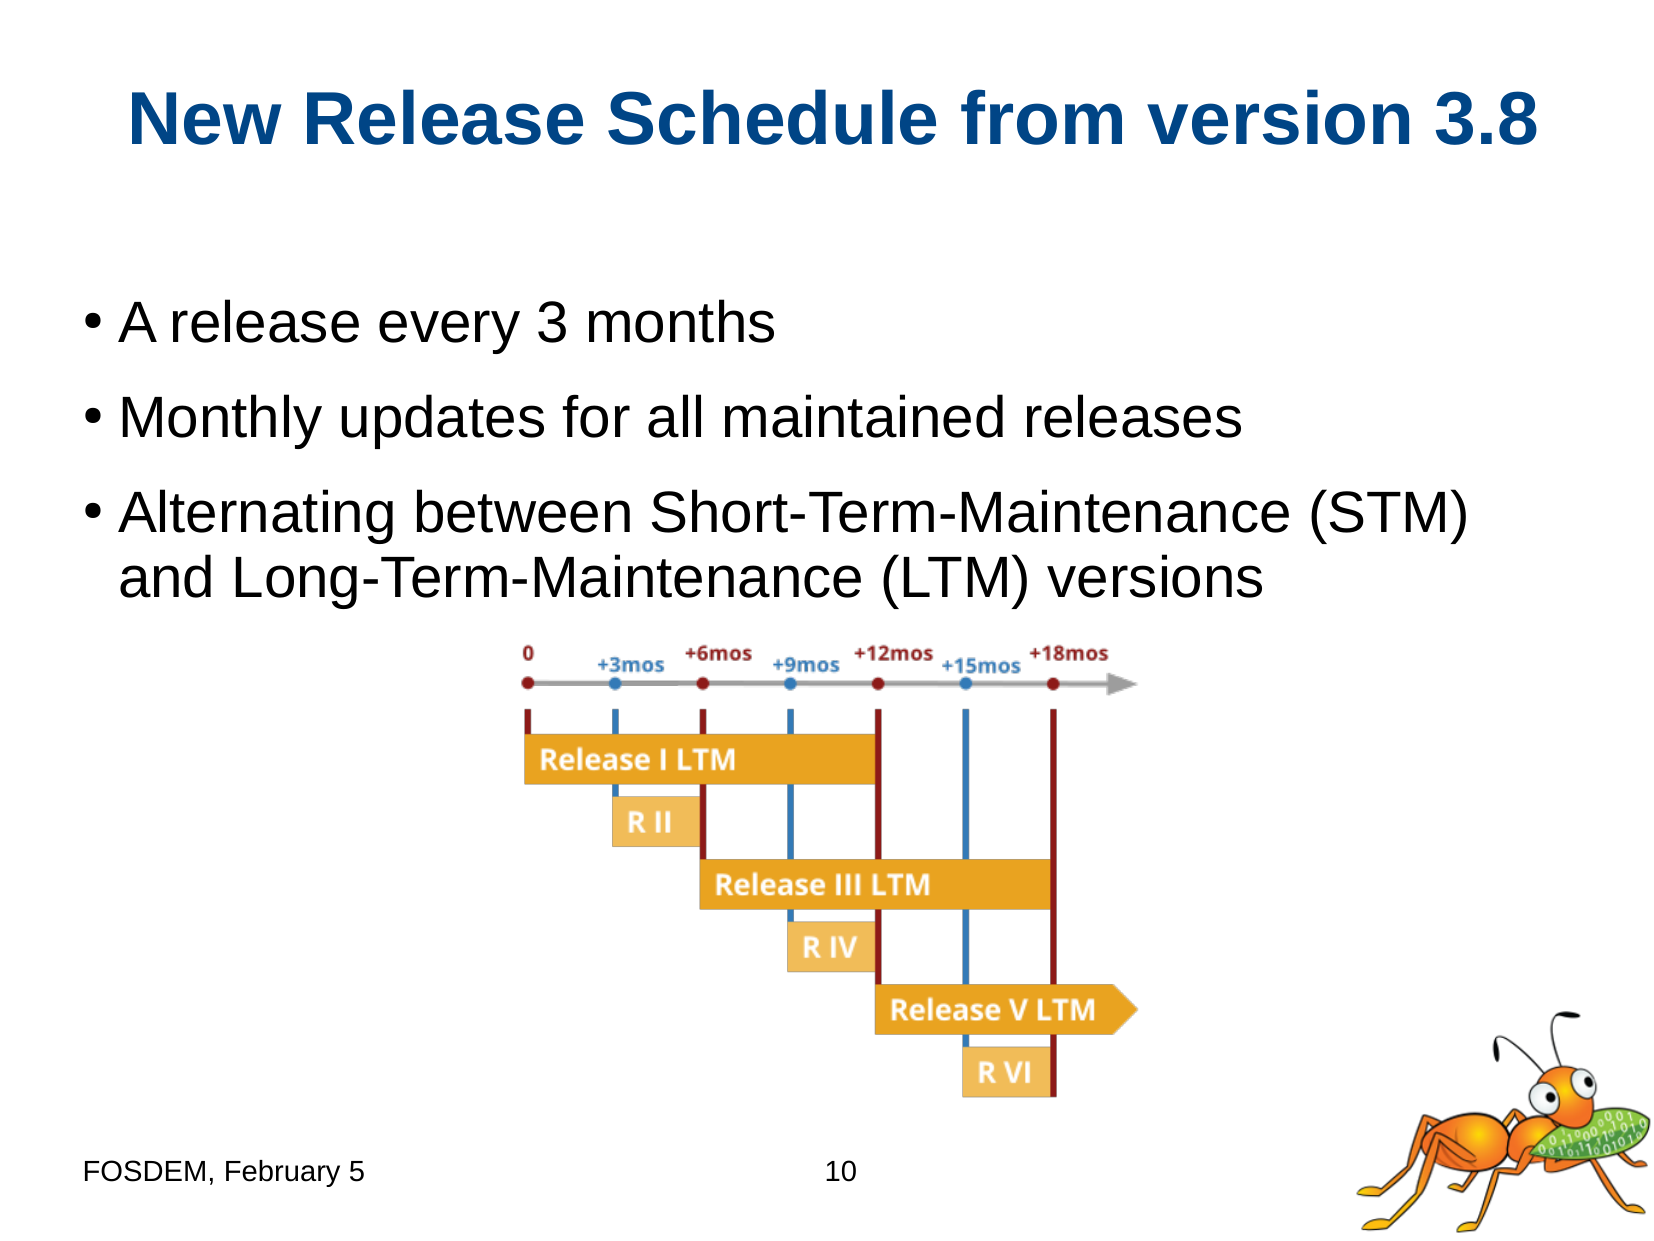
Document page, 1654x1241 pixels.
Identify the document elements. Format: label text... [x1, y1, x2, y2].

picture [514, 639, 1146, 1102]
list A release every 3 months Monthly updates for all maintained releases Alternating between Short-Term-Maintenance (STM) and Long-Term-Maintenance (LTM) versions [82, 290, 1571, 1010]
picture [1353, 1009, 1654, 1235]
title New Release Schedule from version 3.8 [90, 15, 1579, 223]
